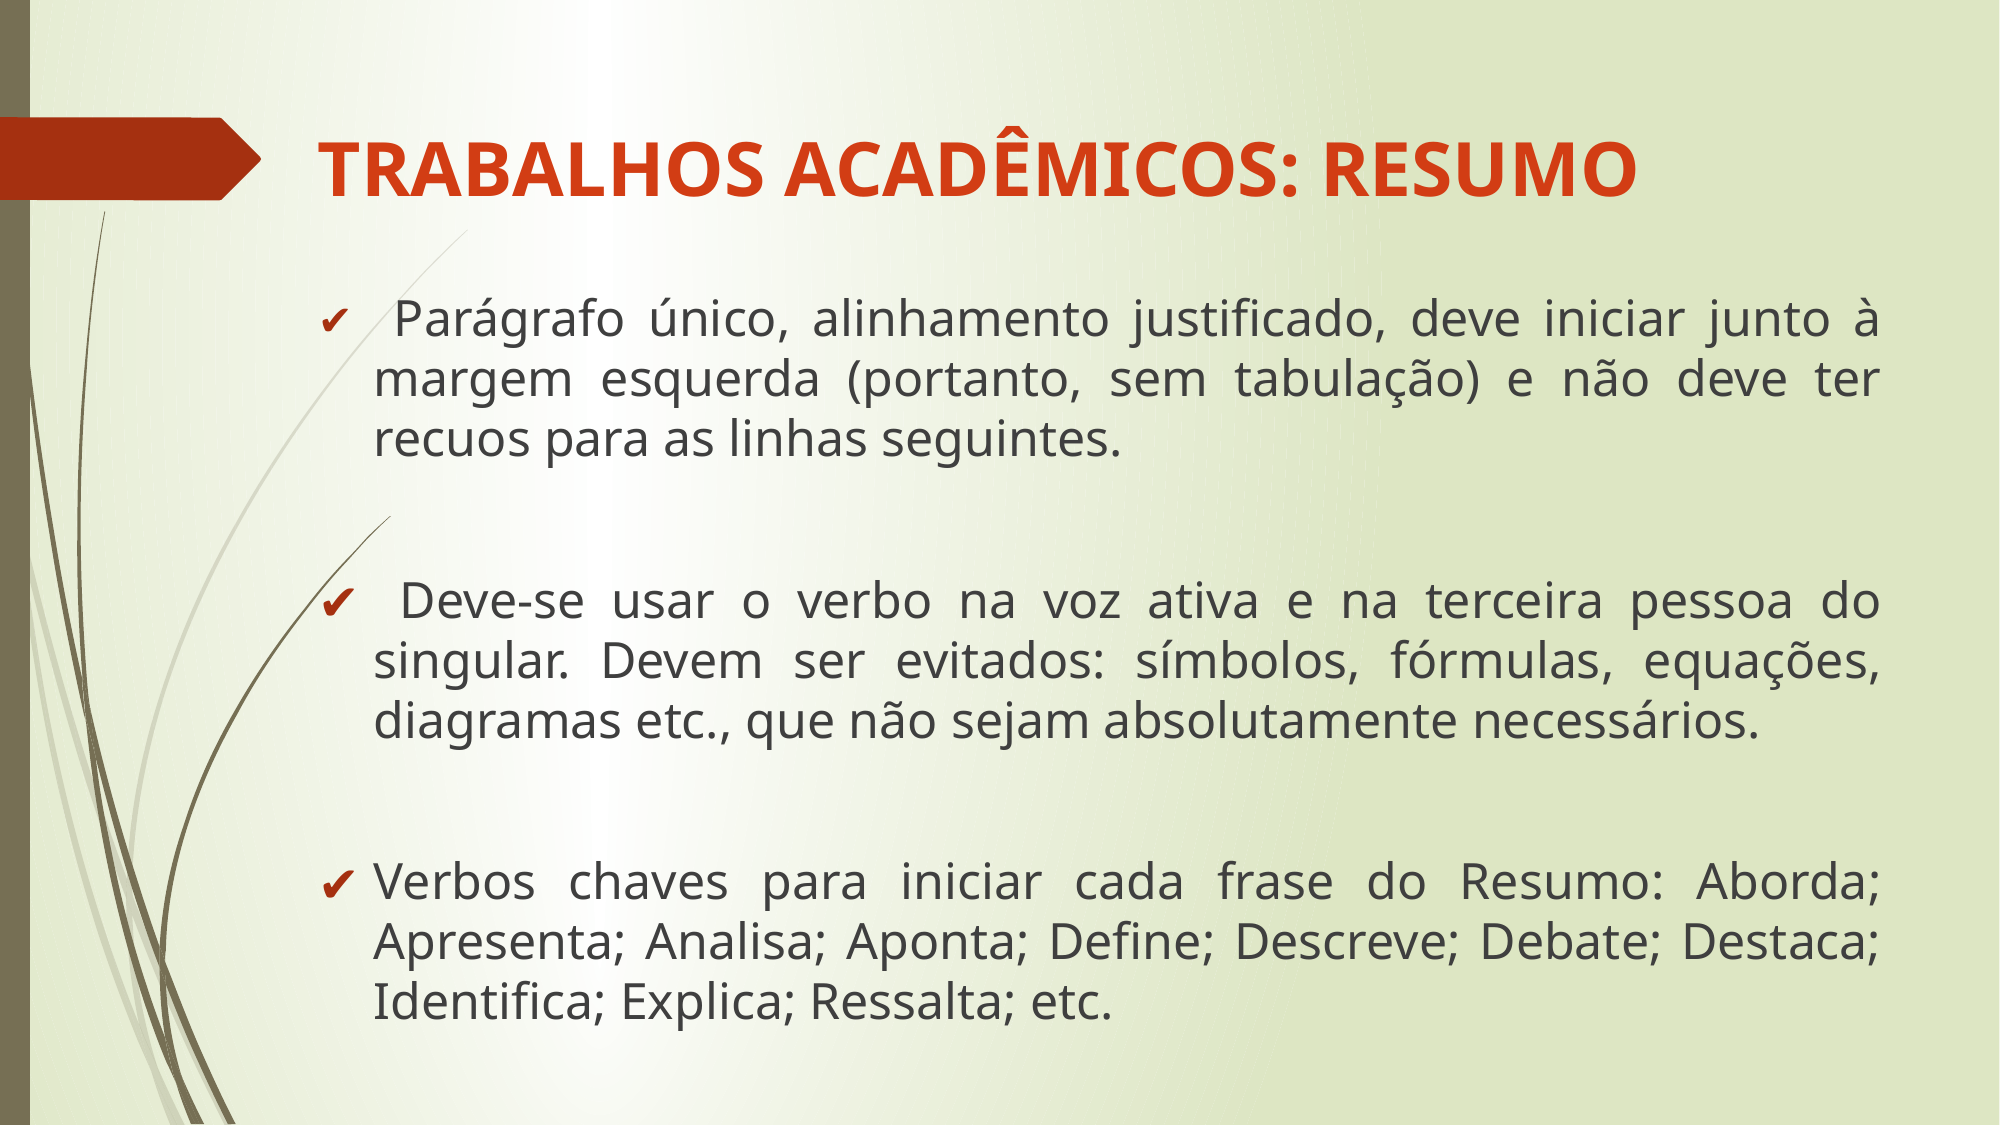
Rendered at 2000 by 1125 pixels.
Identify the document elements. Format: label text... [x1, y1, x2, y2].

title TRABALHOS ACADÊMICOS: RESUMO [302, 113, 1852, 232]
list Parágrafo único, alinhamento justificado, deve iniciar junto à margem esquerda (portanto, sem tabulação) e não deve ter recuos para as linhas seguintes. Deve-se usar o verbo na voz ativa e na terceira pessoa do singular. Devem ser evitados: símbolos, fórmulas, equações, diagramas etc., que não sejam absolutamente necessários. Verbos chaves para iniciar cada frase do Resumo: Aborda; Apresenta; Analisa; Aponta; Define; Descreve; Debate; Destaca; Identifica; Explica; Ressalta; etc. [302, 278, 1898, 1047]
